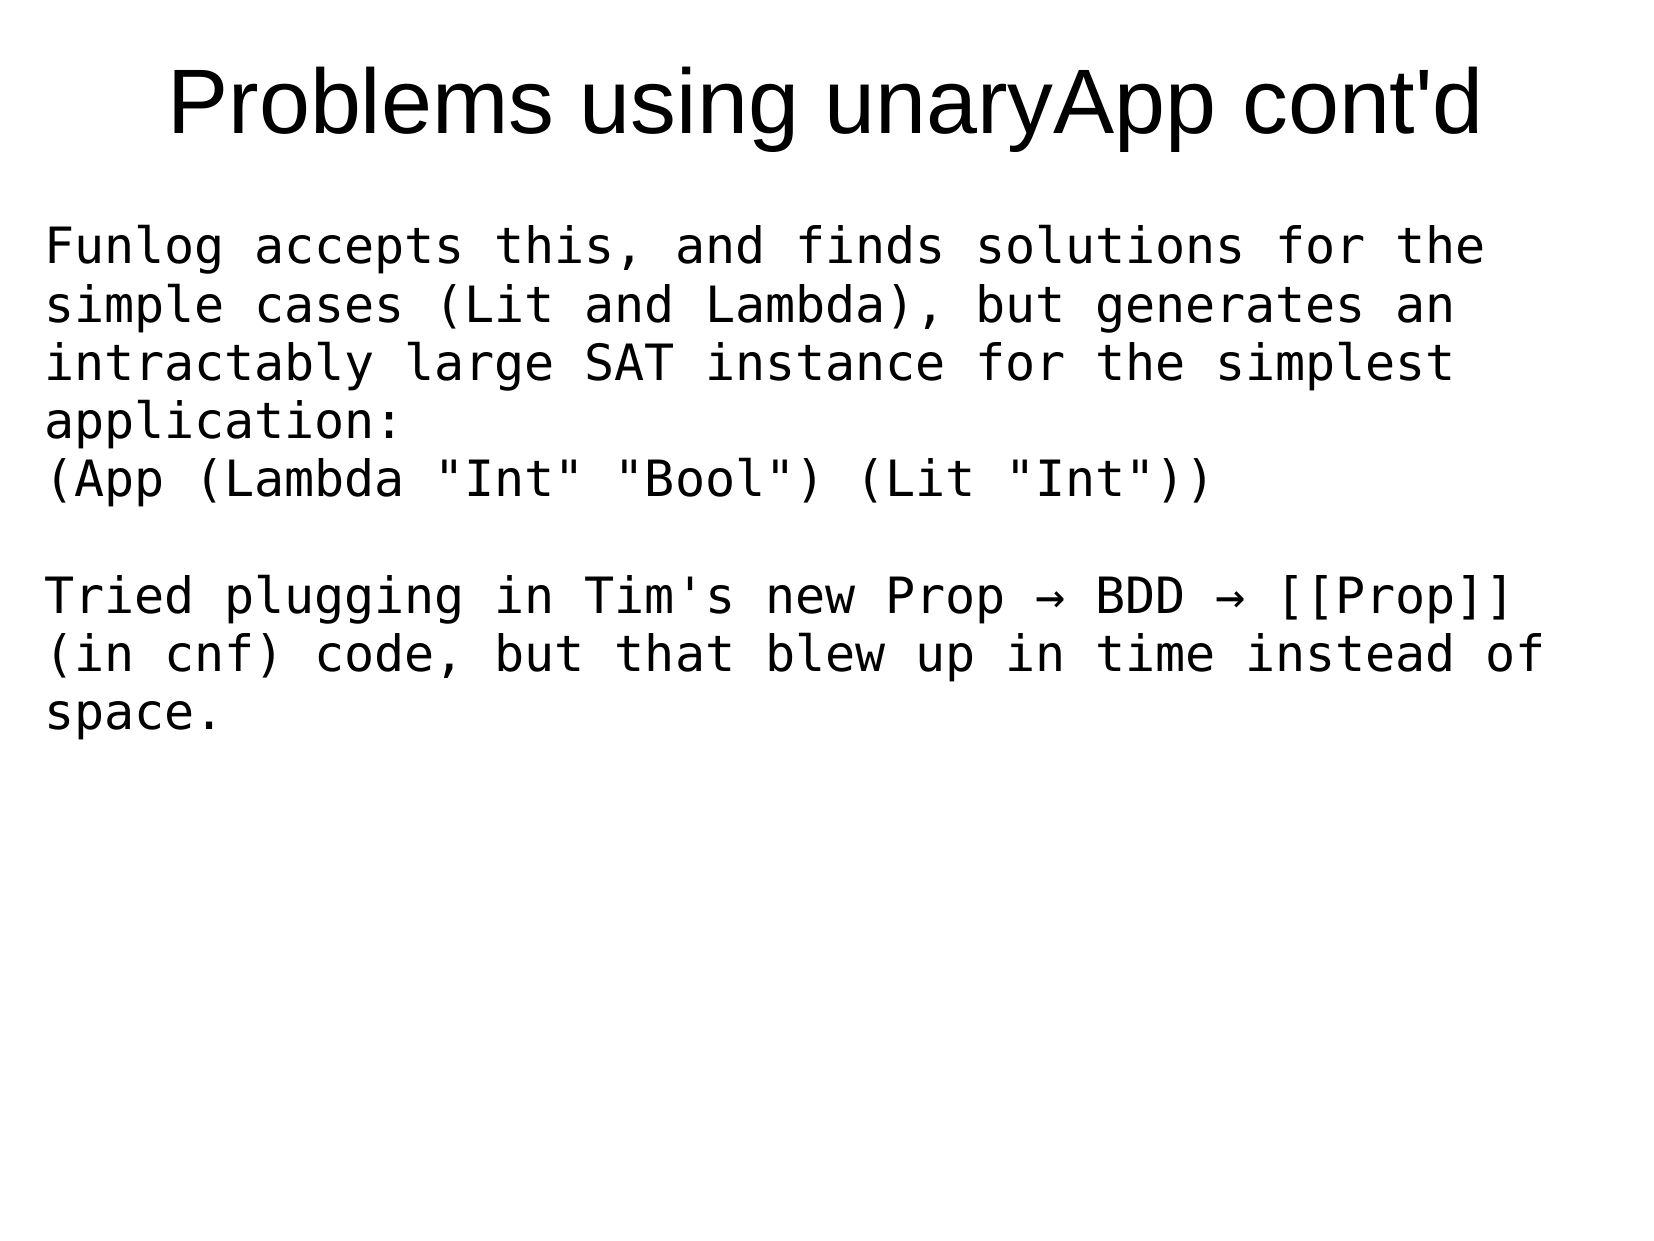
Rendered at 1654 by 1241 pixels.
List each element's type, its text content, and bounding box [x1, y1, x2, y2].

text_box Funlog accepts this, and finds solutions for the simple cases (Lit and Lambda), but generates an intractably large SAT instance for the simplest application: (App (Lambda "Int" "Bool") (Lit "Int")) Tried plugging in Tim's new Prop → BDD → [[Prop]] (in cnf) code, but that blew up in time instead of space. [30, 210, 1591, 1156]
title Problems using unaryApp cont'd [82, 39, 1571, 210]
